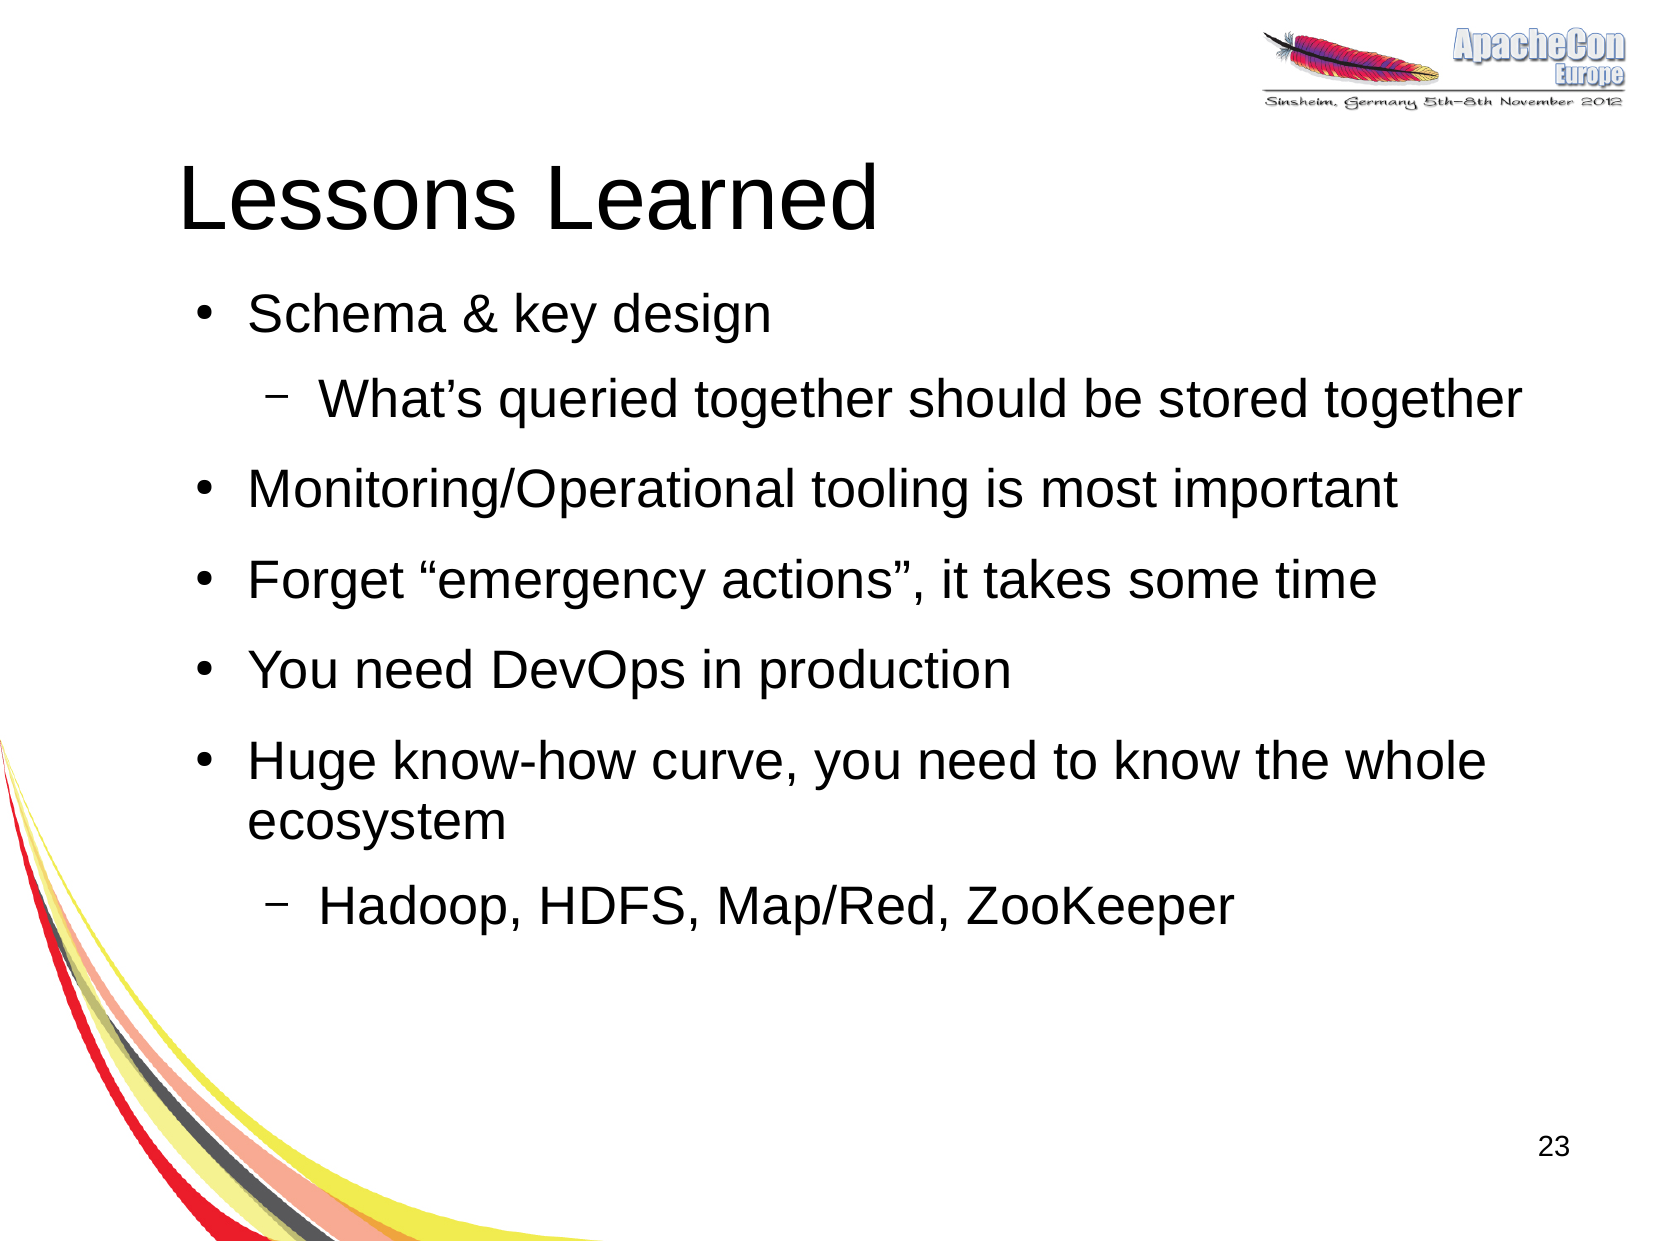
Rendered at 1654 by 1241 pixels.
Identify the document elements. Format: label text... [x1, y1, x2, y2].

picture [0, 0, 1653, 1241]
list Schema & key design What’s queried together should be stored together Monitoring/Operational tooling is most important Forget “emergency actions”, it takes some time You need DevOps in production Huge know-how curve, you need to know the whole ecosystem Hadoop, HDFS, Map/Red, ZooKeeper [177, 283, 1535, 1103]
title Lessons Learned [177, 141, 1535, 254]
